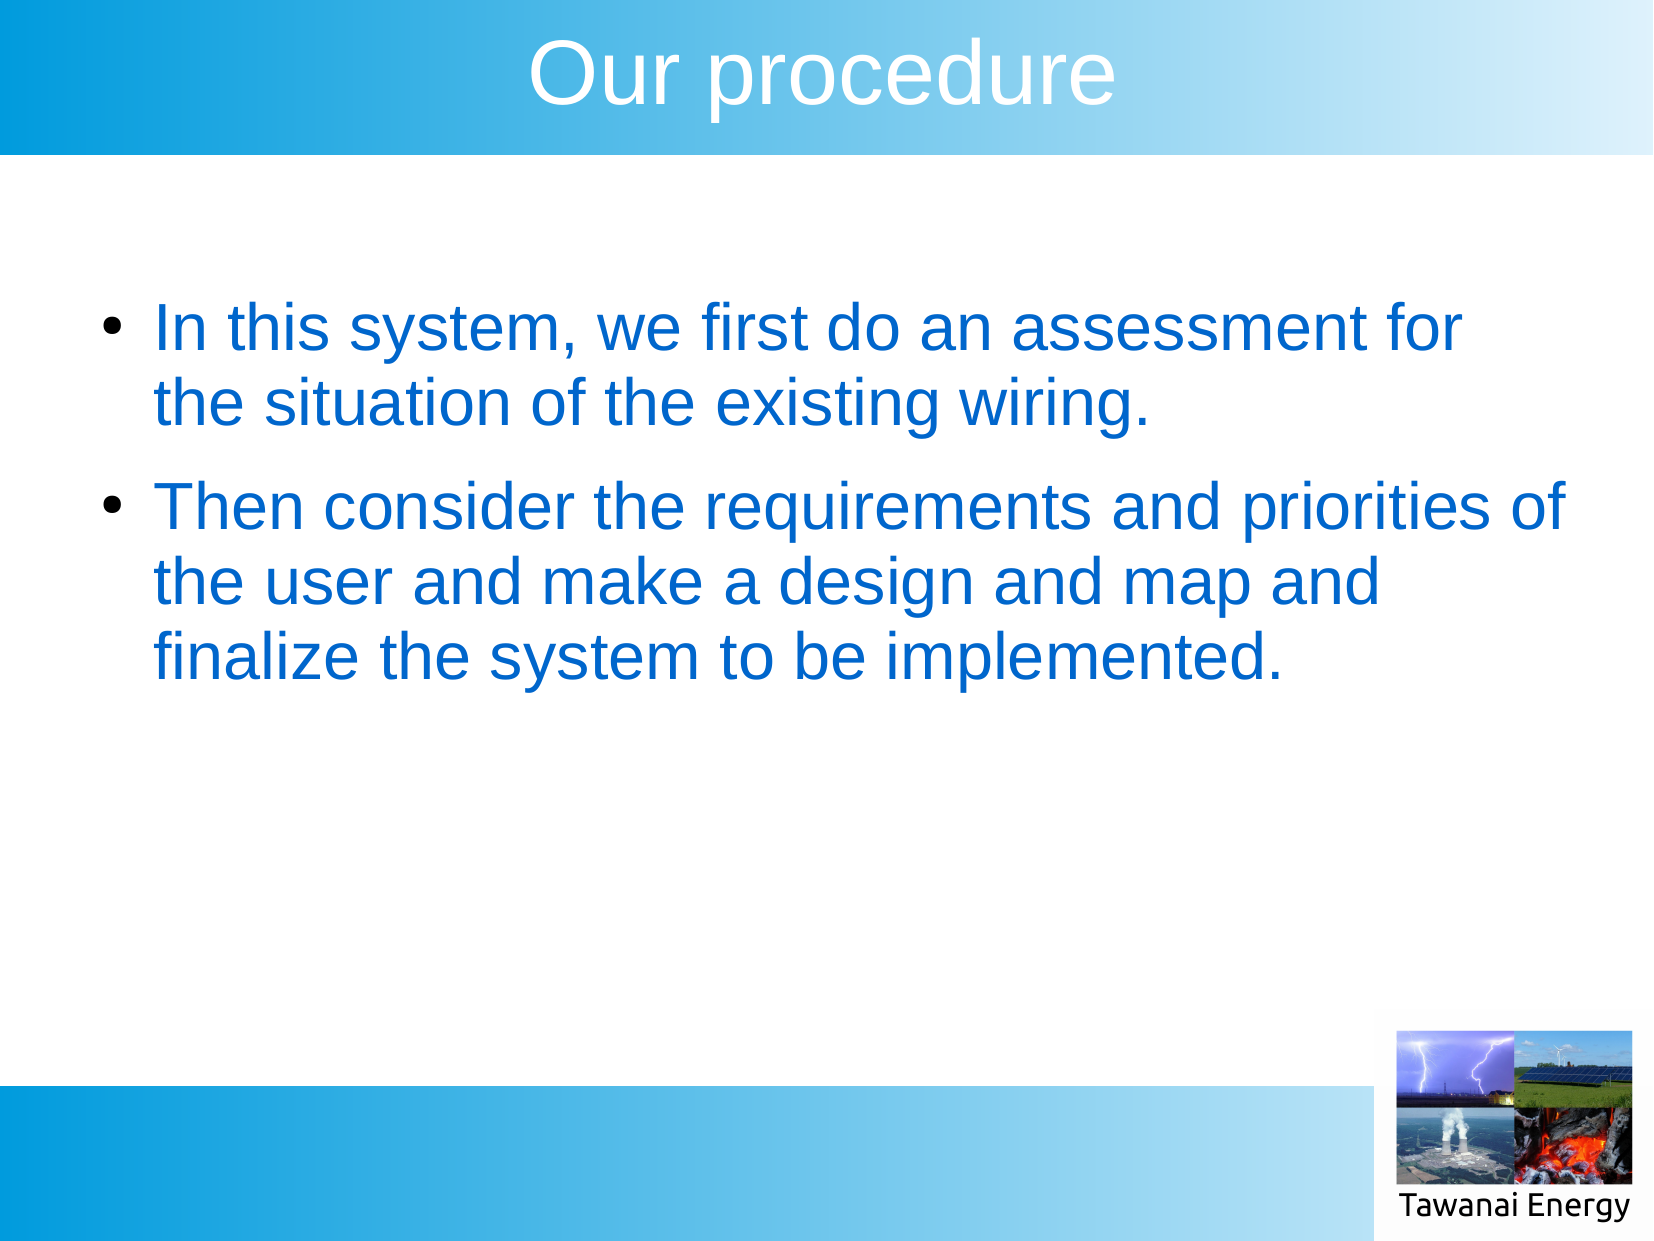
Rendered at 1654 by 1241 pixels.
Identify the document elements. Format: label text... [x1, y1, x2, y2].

title Our procedure [79, 20, 1568, 126]
list In this system, we first do an assessment for the situation of the existing wiring. Then consider the requirements and priorities of the user and make a design and map and finalize the system to be implemented. [82, 290, 1571, 1010]
picture [1374, 1009, 1654, 1241]
